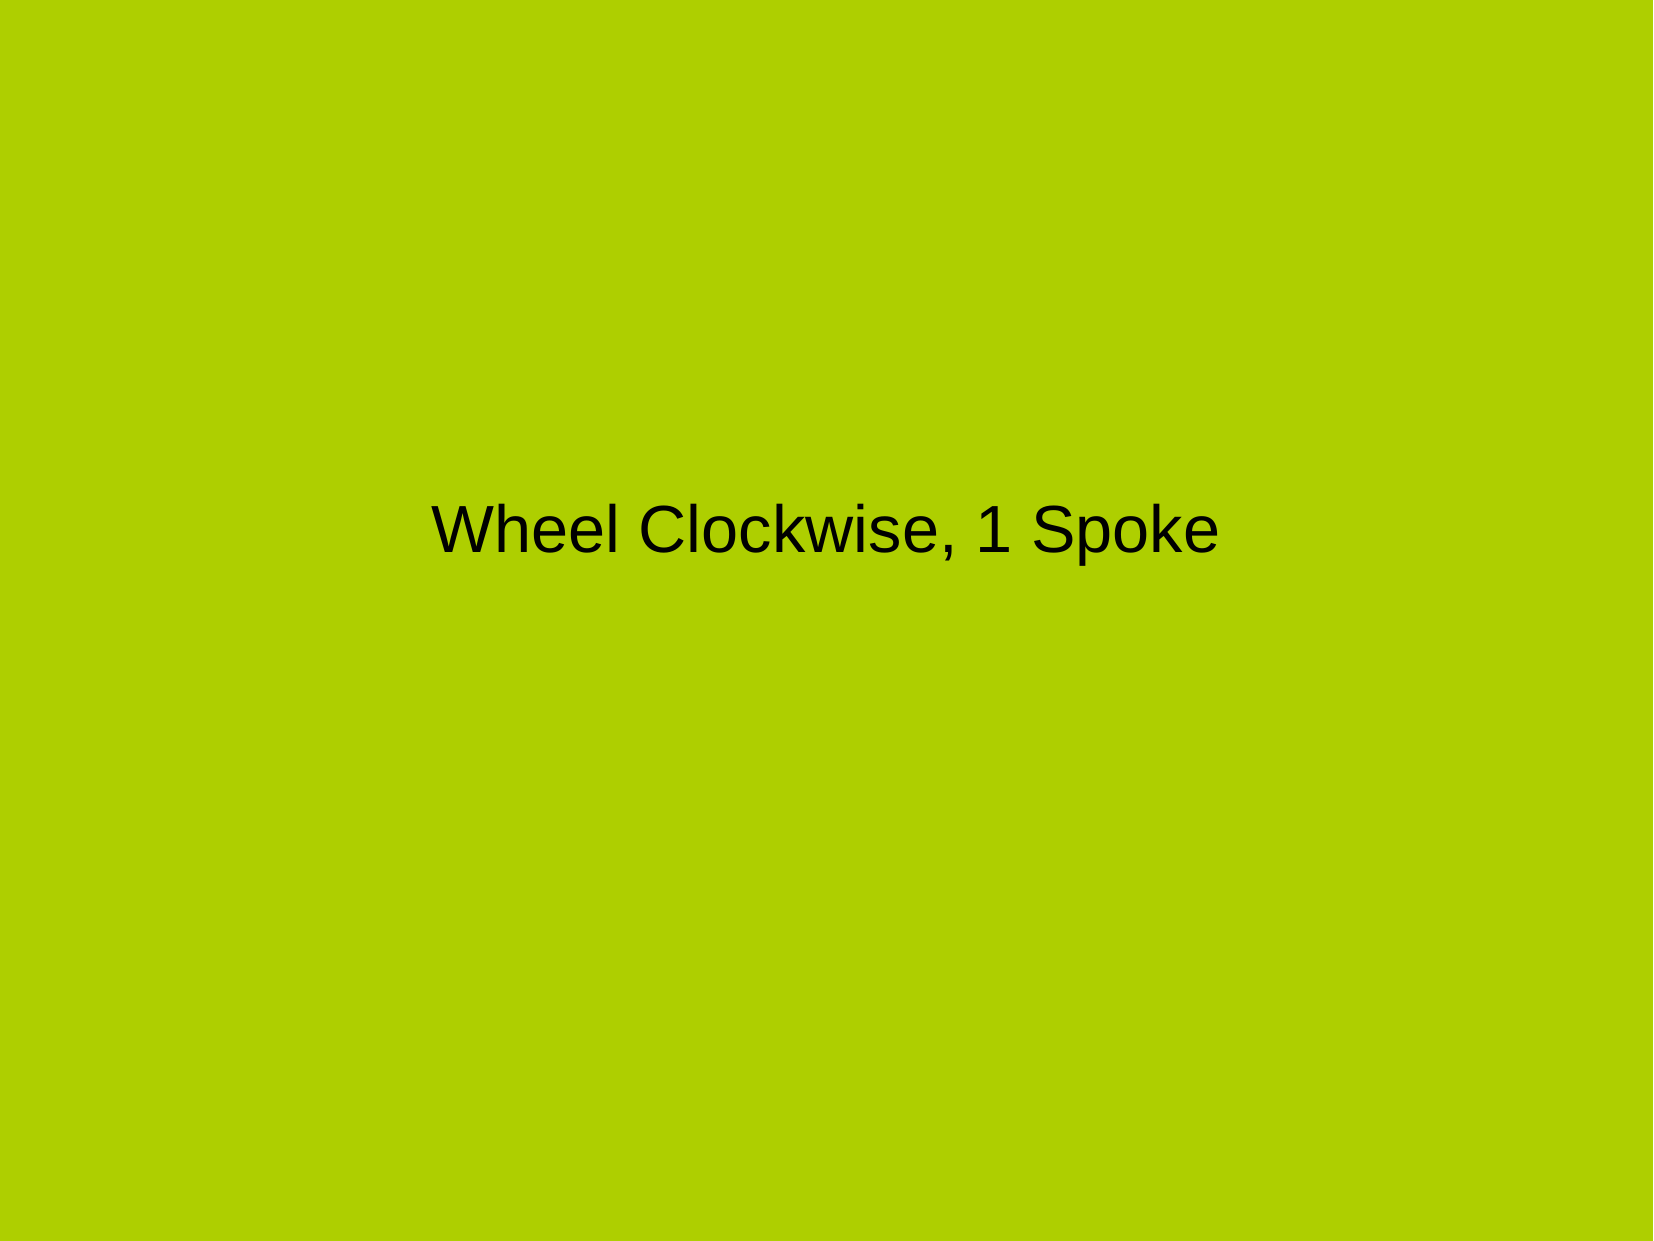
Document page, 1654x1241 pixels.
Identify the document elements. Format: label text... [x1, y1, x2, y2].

subtitle Wheel Clockwise, 1 Spoke [82, 49, 1571, 1010]
